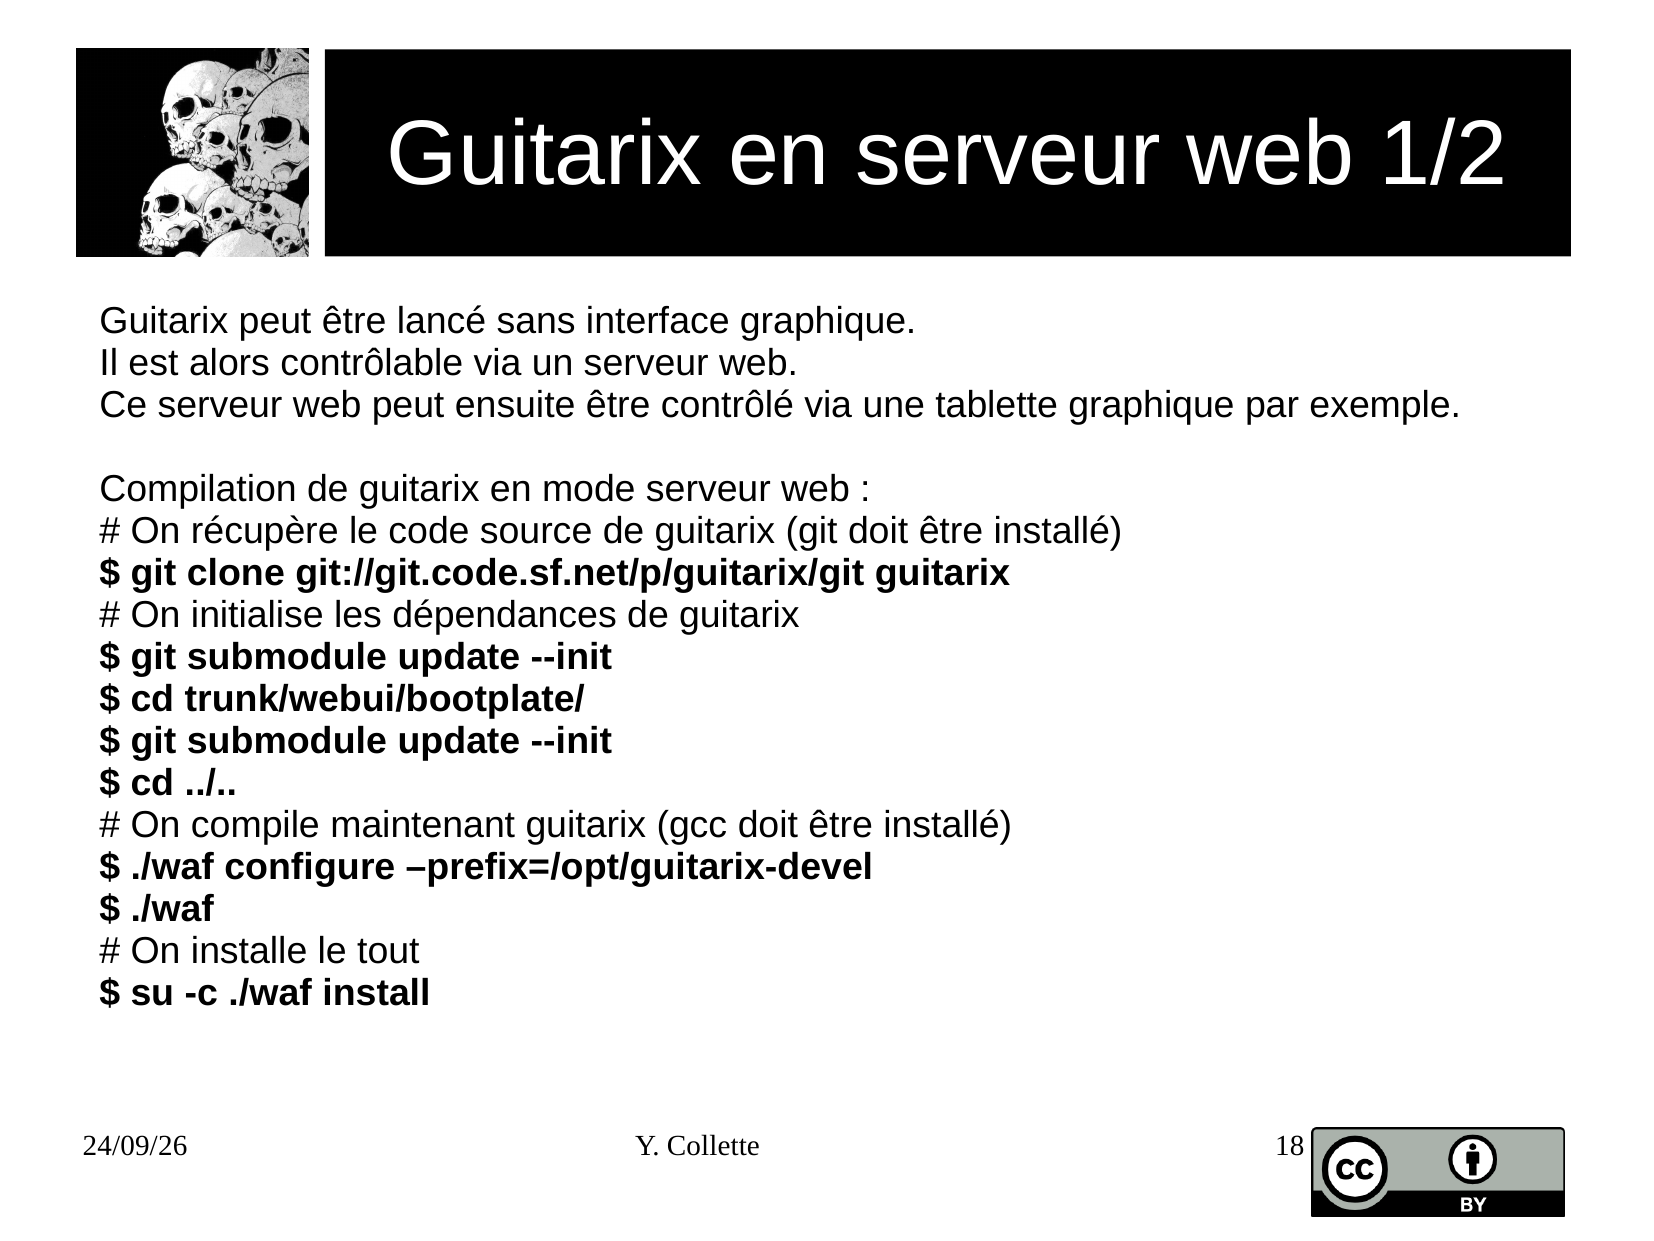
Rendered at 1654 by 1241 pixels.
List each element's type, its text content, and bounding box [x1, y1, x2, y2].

title Guitarix en serveur web 1/2 [324, 49, 1571, 257]
picture [76, 48, 309, 257]
text_box Guitarix peut être lancé sans interface graphique. Il est alors contrôlable via un serveur web. Ce serveur web peut ensuite être contrôlé via une tablette graphique par exemple. Compilation de guitarix en mode serveur web : # On récupère le code source de guitarix (git doit être installé) $ git clone git://git.code.sf.net/p/guitarix/git guitarix # On initialise les dépendances de guitarix $ git submodule update --init $ cd trunk/webui/bootplate/ $ git submodule update --init $ cd ../.. # On compile maintenant guitarix (gcc doit être installé) $ ./waf configure –prefix=/opt/guitarix-devel $ ./waf # On installe le tout $ su -c ./waf install [84, 291, 1568, 1021]
picture [1311, 1127, 1565, 1217]
